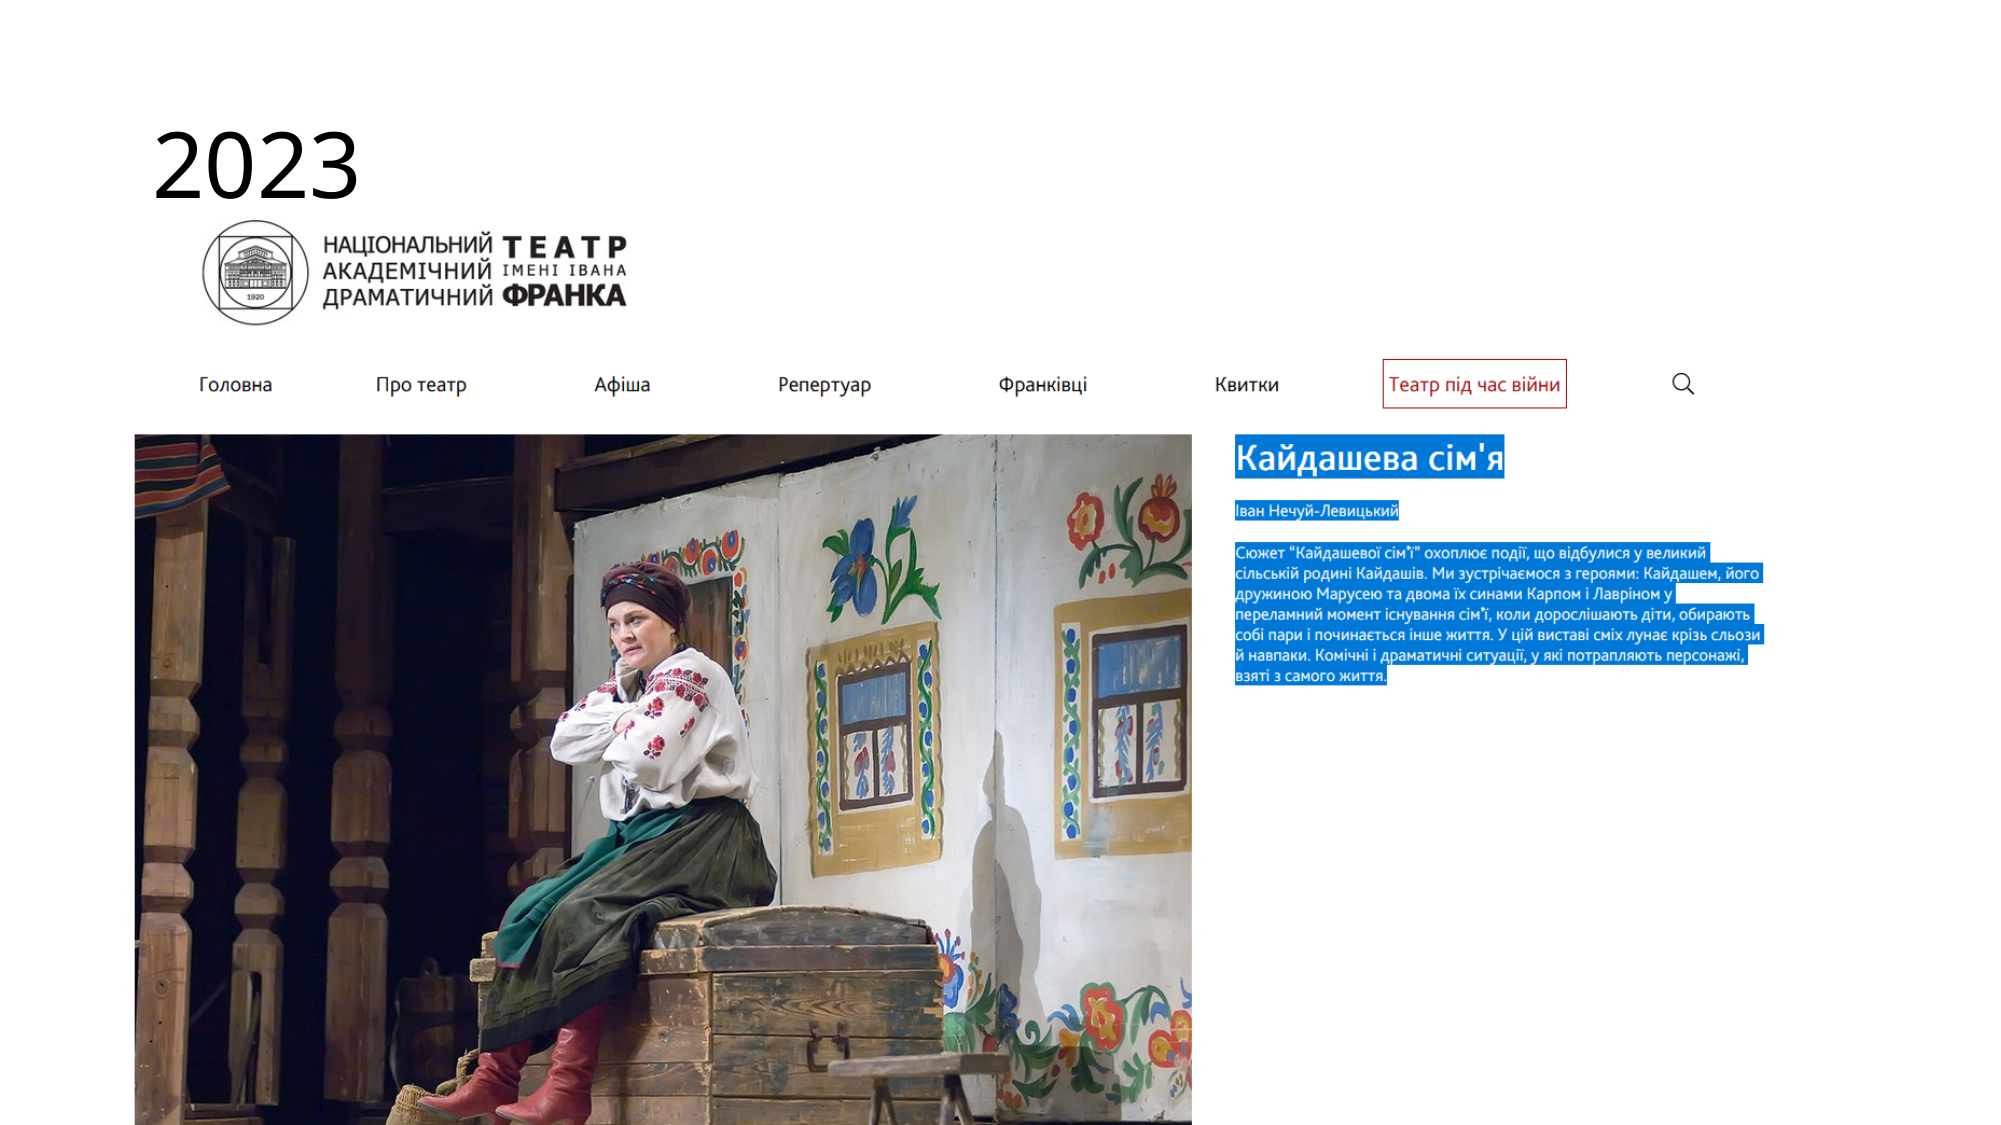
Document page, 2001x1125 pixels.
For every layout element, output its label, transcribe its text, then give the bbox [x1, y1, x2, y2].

title 2023 [137, 59, 1863, 278]
picture [69, 220, 1858, 1125]
